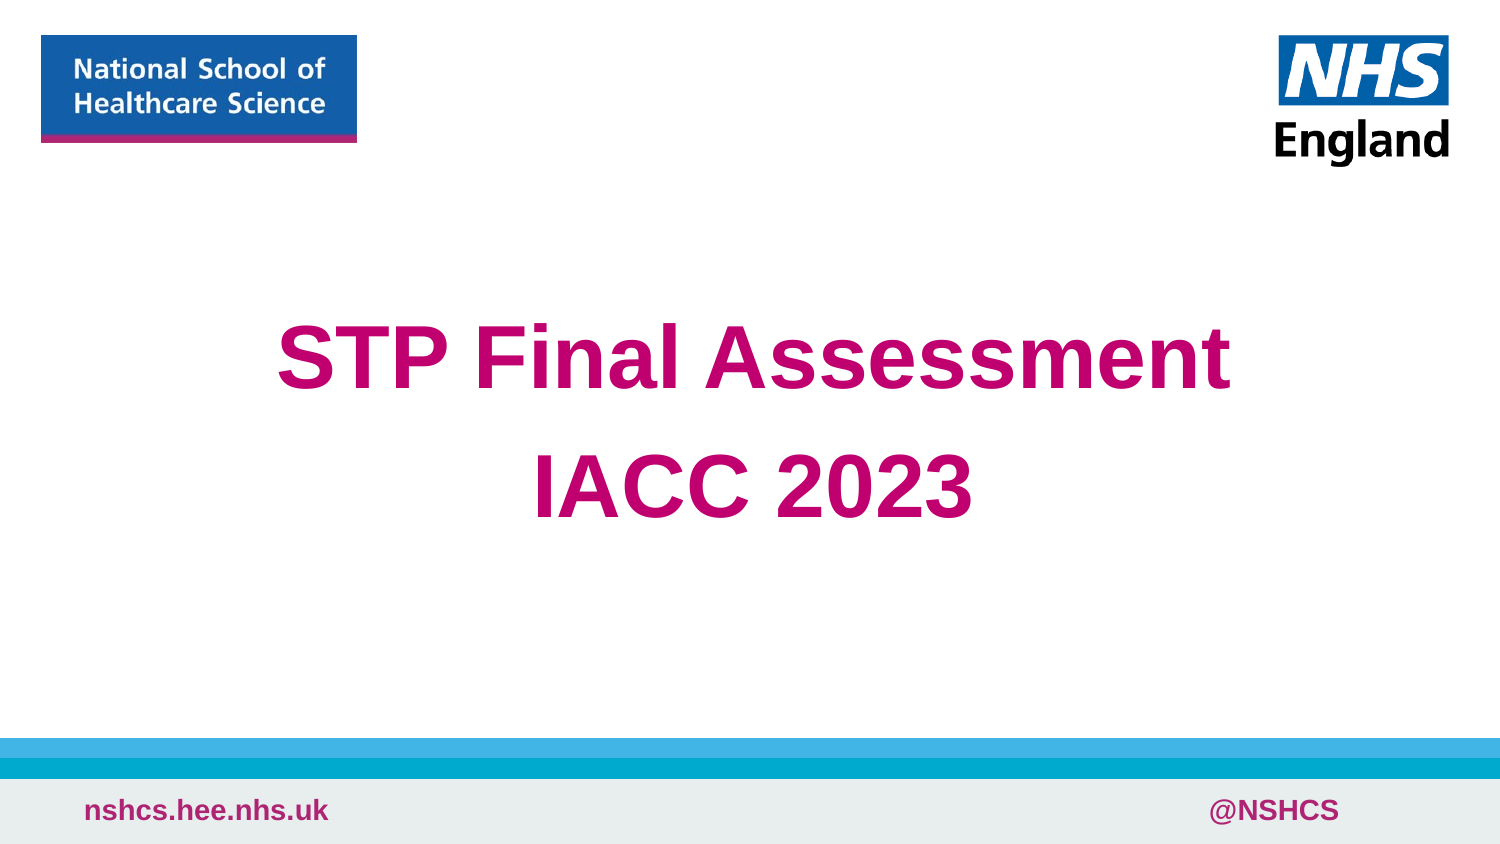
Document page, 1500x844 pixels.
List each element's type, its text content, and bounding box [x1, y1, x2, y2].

picture [41, 35, 357, 143]
picture [1275, 35, 1449, 167]
text_box STP Final Assessment IACC 2023 [7, 270, 1500, 734]
